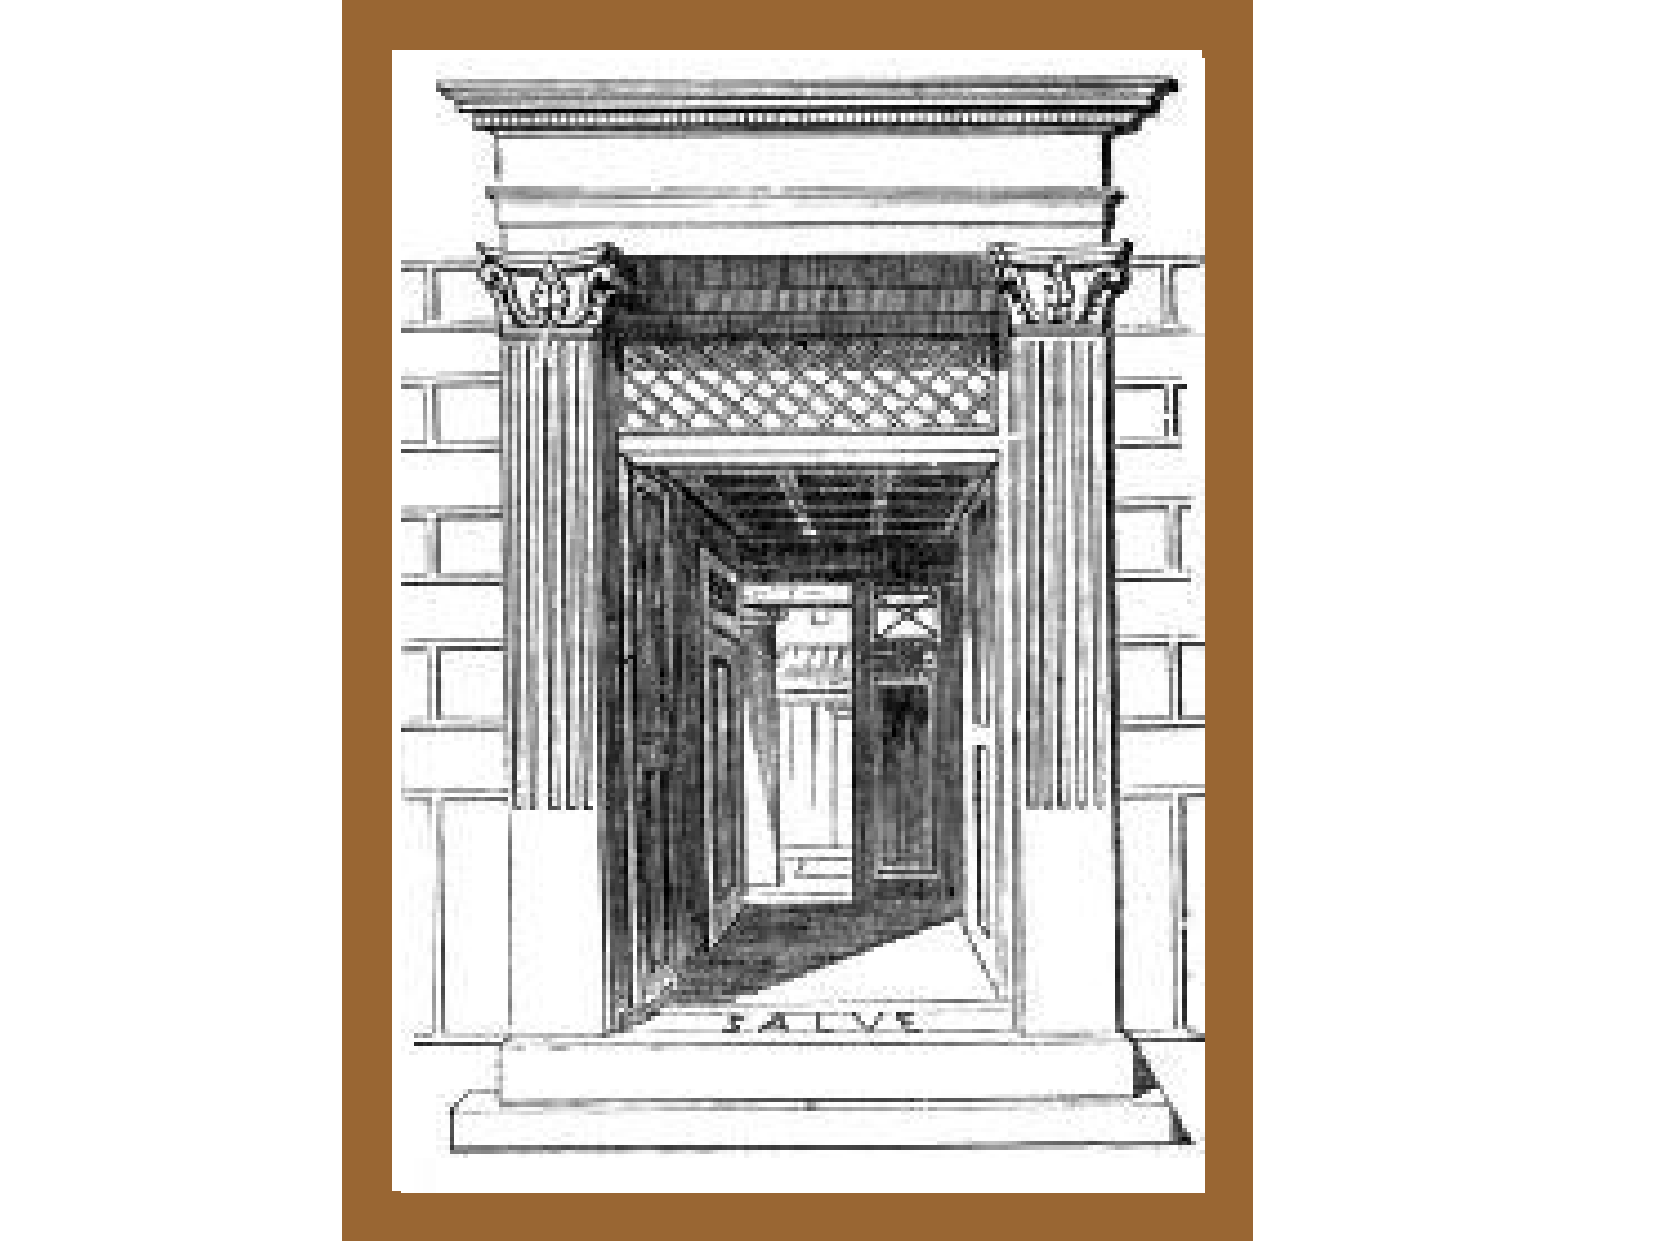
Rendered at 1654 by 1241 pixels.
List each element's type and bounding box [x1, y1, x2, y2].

picture [401, 58, 1205, 1193]
text_box [342, 0, 1253, 1241]
